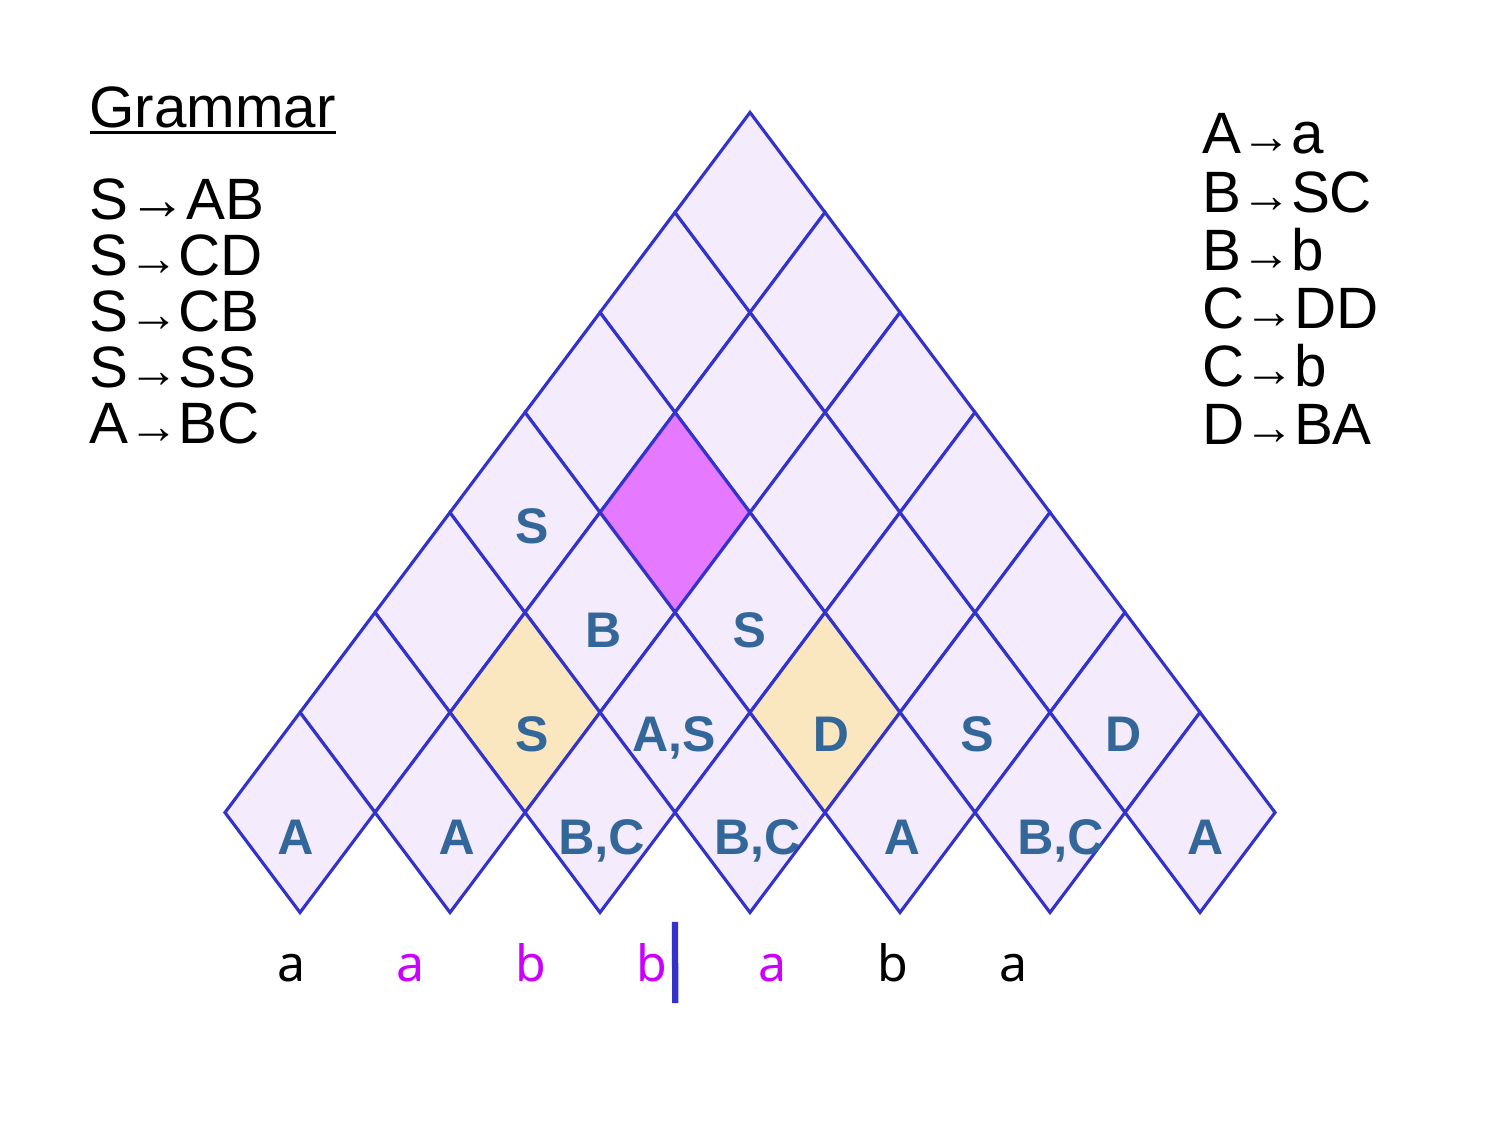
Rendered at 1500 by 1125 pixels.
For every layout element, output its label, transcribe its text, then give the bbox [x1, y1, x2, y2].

text_box Grammar S→AB S→CD S→CB S→SS A→BC [74, 75, 413, 463]
text_box [703, 112, 797, 174]
text_box [870, 873, 930, 913]
text_box a a b b a b a [679, 923, 1251, 1000]
text_box [1170, 873, 1230, 913]
text_box [420, 873, 480, 913]
text_box S S B,C S A,D S D S,B C B S S A,S D S D A A B,C B,C A B,C A [262, 174, 1476, 873]
text_box [1020, 873, 1080, 913]
text_box [720, 873, 780, 913]
text_box a a b b a b a [262, 923, 672, 1000]
text_box [225, 763, 262, 862]
text_box A→a B→SC B→b C→DD C→b D→BA [1187, 99, 1413, 464]
text_box [270, 873, 330, 913]
text_box [570, 873, 630, 913]
